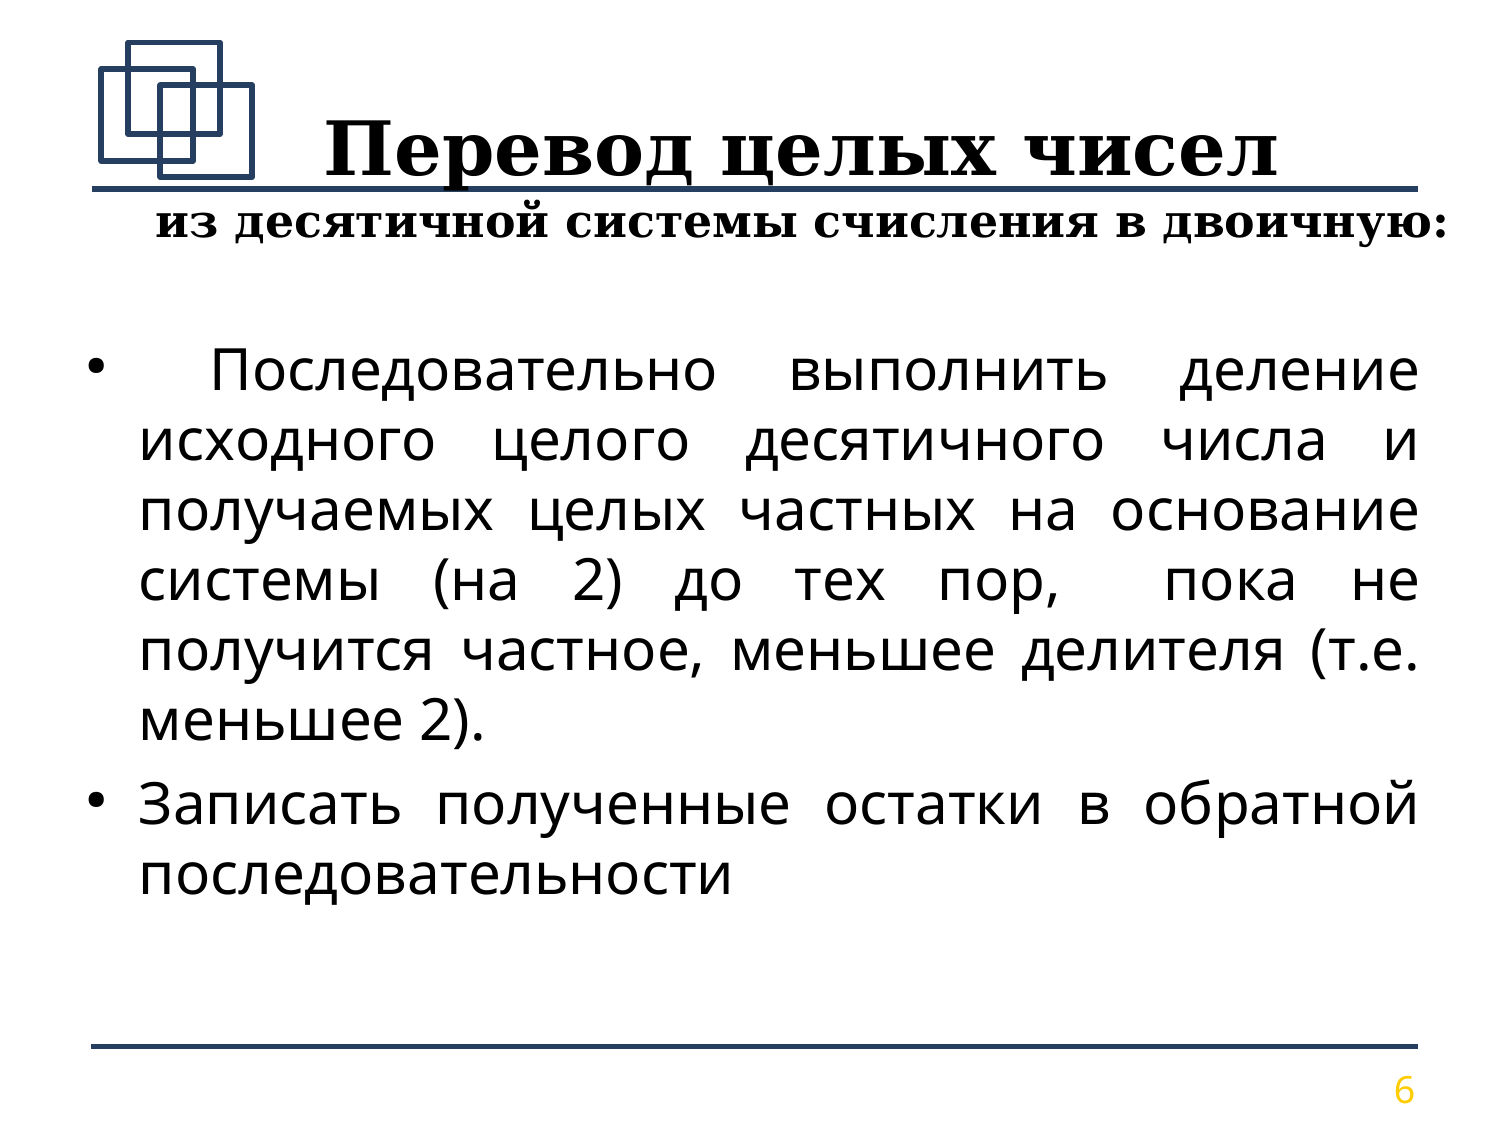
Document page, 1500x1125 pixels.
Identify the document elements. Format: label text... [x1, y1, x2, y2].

text_box Последовательно выполнить деление исходного целого десятичного числа и получаемых целых частных на основание системы (на 2) до тех пор, пока не получится частное, меньшее делителя (т.е. меньшее 2). Записать полученные остатки в обратной последовательности [53, 324, 1436, 1000]
title Перевод целых чисел из десятичной системы счисления в двоичную: [112, 49, 1495, 290]
